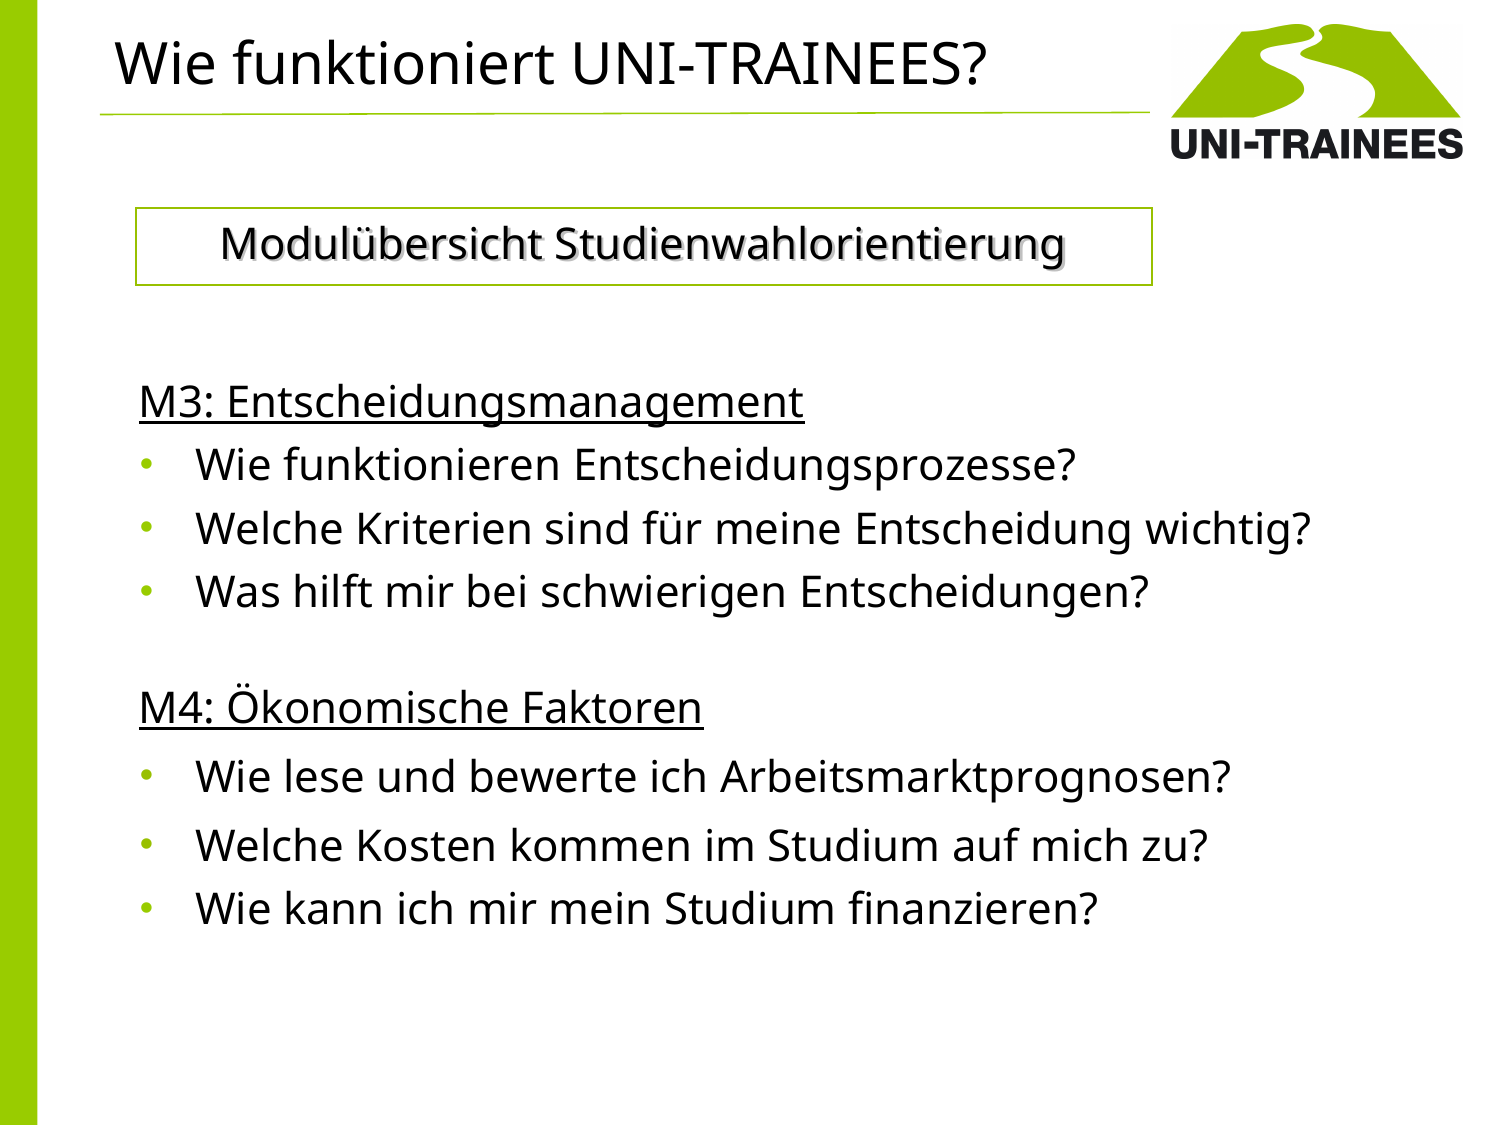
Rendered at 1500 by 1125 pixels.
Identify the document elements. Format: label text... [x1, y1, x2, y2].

text_box Modulübersicht Studienwahlorientierung [135, 207, 1152, 285]
title Wie funktioniert UNI-TRAINEES? [100, 10, 1152, 113]
picture [1171, 24, 1463, 159]
list M3: Entscheidungsmanagement Wie funktionieren Entscheidungsprozesse? Welche Kriterien sind für meine Entscheidung wichtig? Was hilft mir bei schwierigen Entscheidungen? M4: Ökonomische Faktoren Wie lese und bewerte ich Arbeitsmarktprognosen? Welche Kosten kommen im Studium auf mich zu? Wie kann ich mir mein Studium finanzieren? [123, 302, 1459, 1024]
